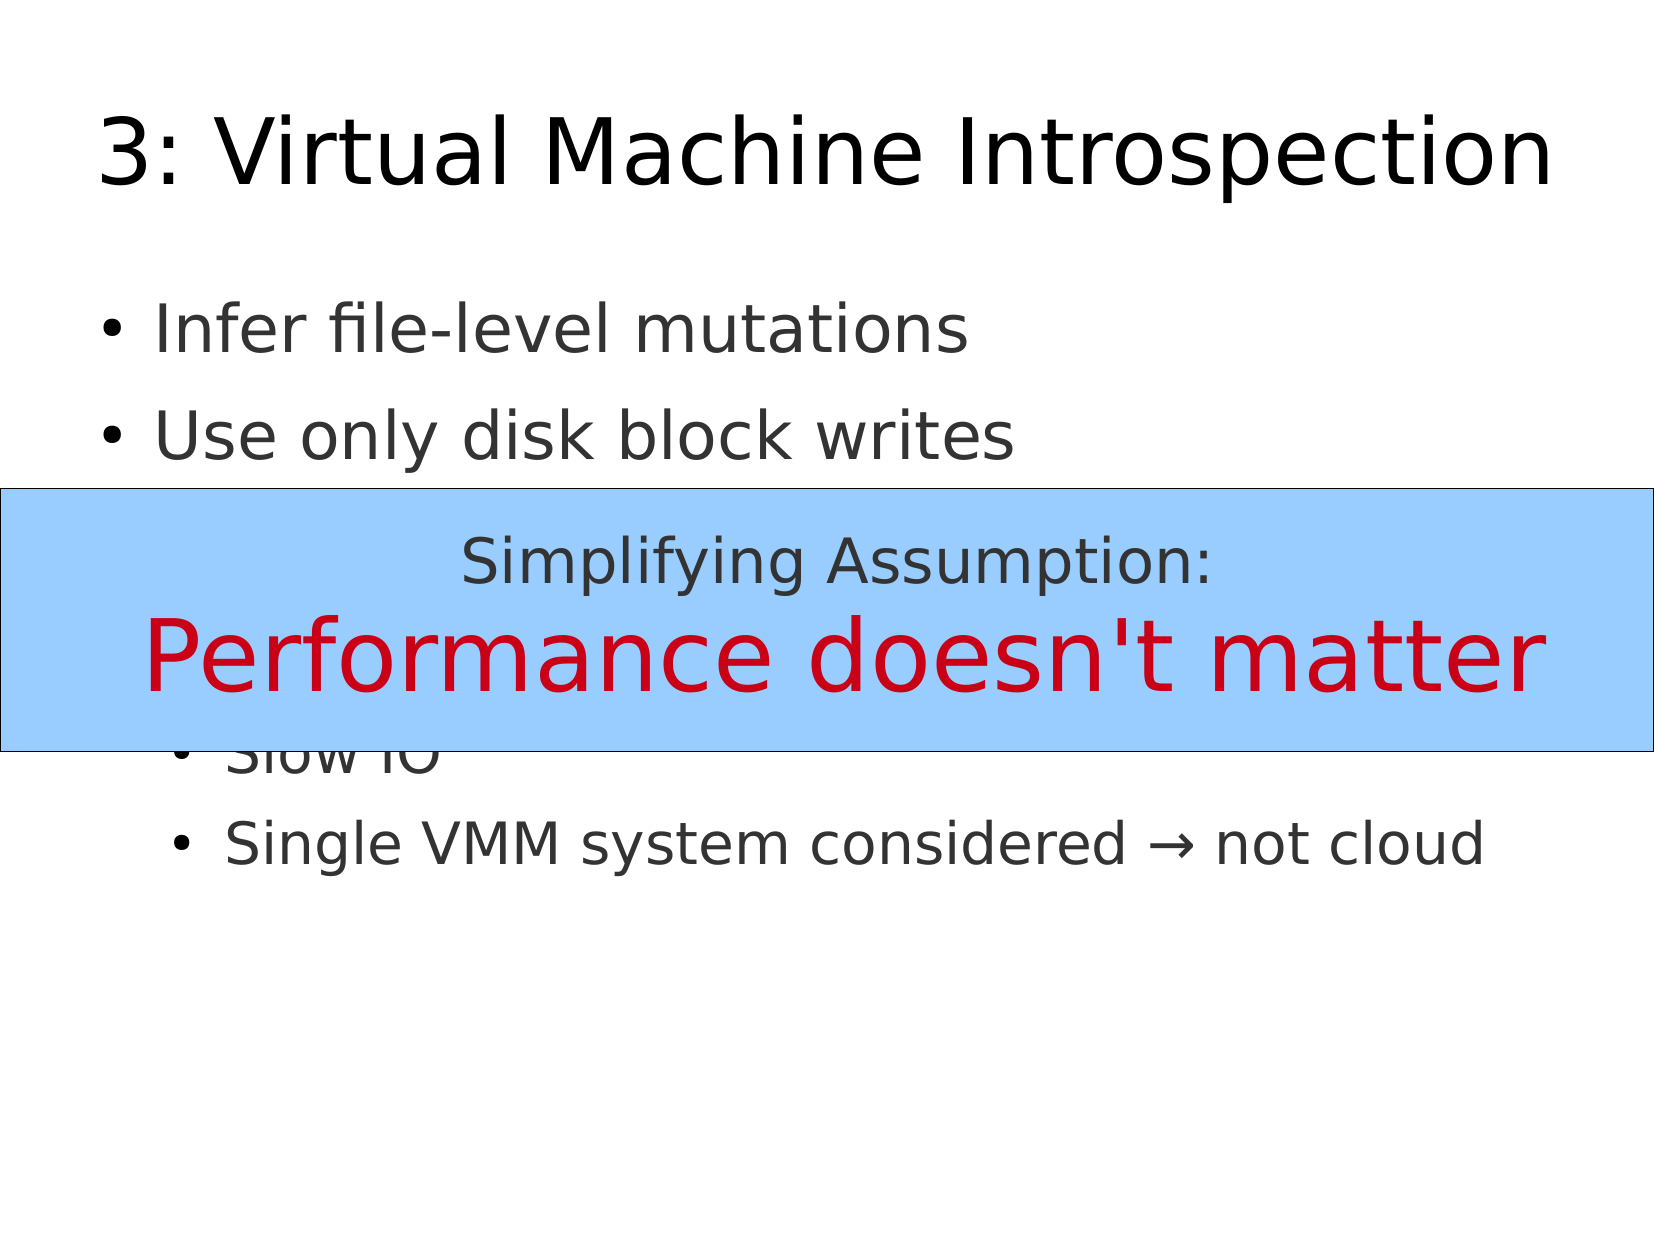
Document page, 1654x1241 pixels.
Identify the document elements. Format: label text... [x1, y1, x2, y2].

list Infer file-level mutations Use only disk block writes Good: Low latency event notification Bad: Performance overhead Slow IO Single VMM system considered → not cloud [82, 752, 1571, 1109]
list Infer file-level mutations Use only disk block writes Good: Low latency event notification Bad: Performance overhead Slow IO Single VMM system considered → not cloud [82, 290, 1571, 488]
text_box Simplifying Assumption: Performance doesn't matter [0, 488, 1654, 752]
title 3: Virtual Machine Introspection [82, 49, 1571, 257]
